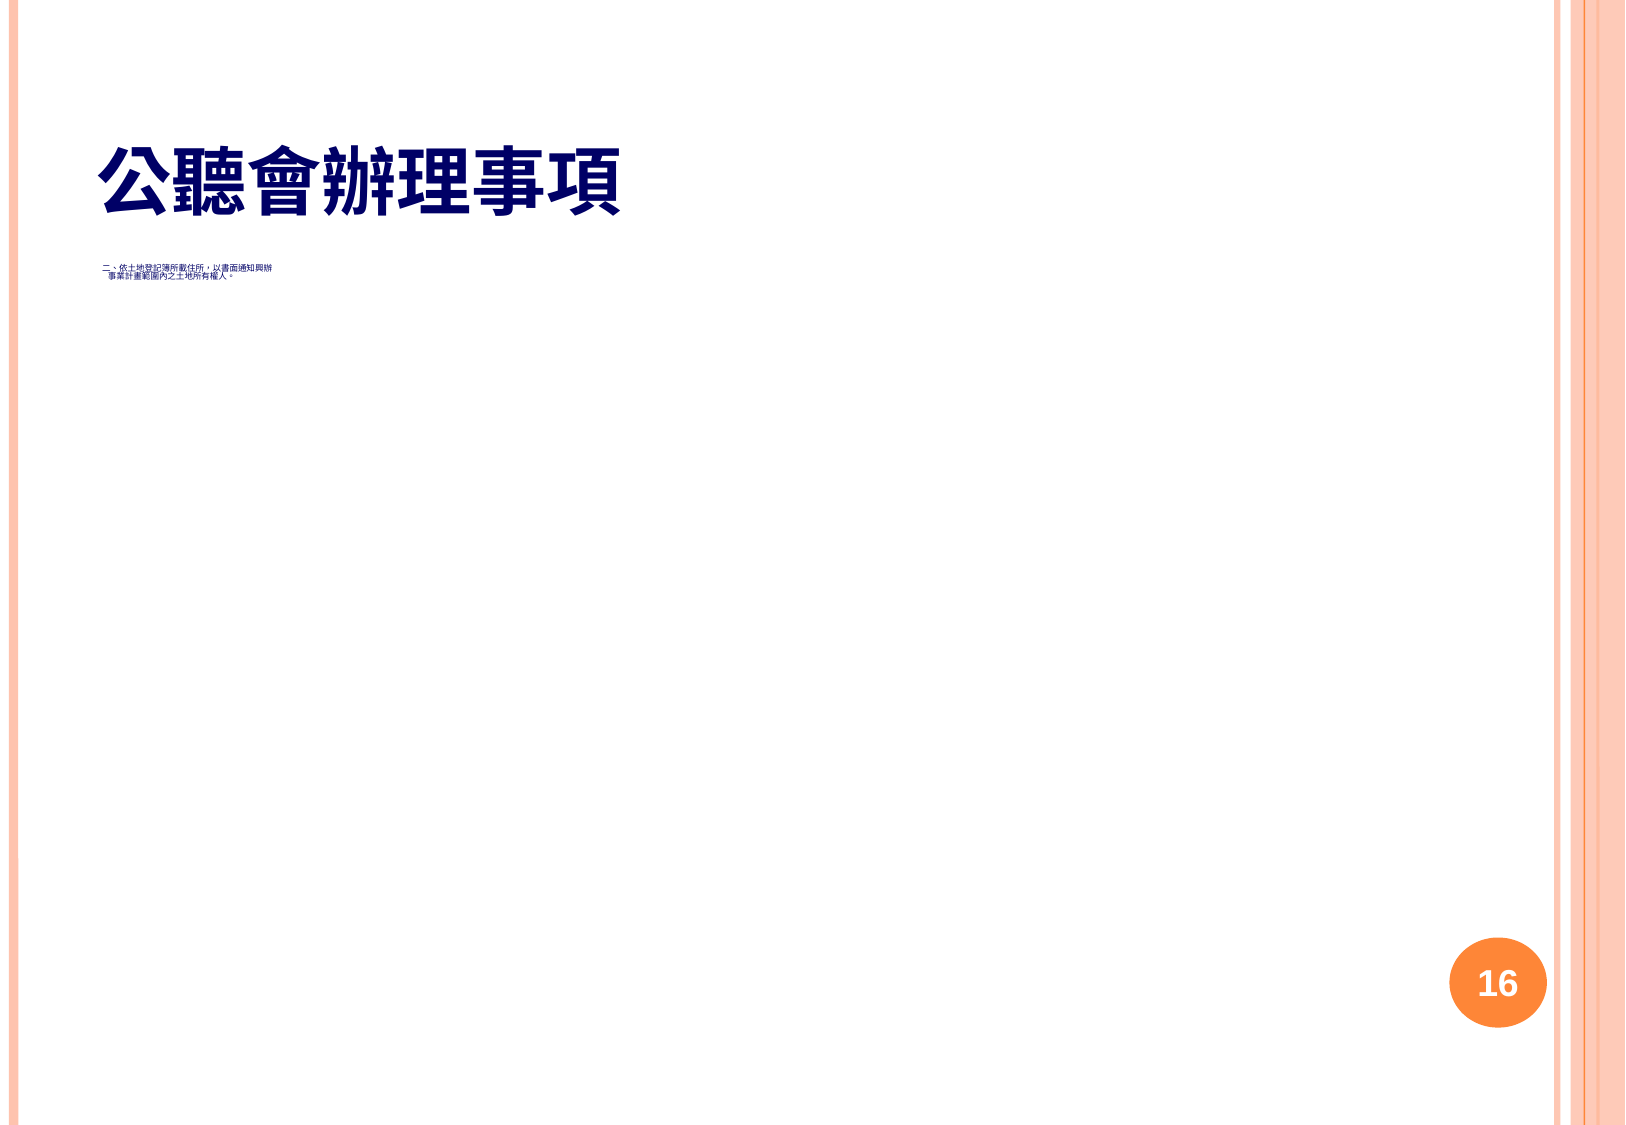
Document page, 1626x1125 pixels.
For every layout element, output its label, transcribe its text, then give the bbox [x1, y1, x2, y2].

list 二、依土地登記簿所載住所，以書面通知興辦事業計畫範圍內之土地所有權人。 [81, 262, 1409, 1062]
title 公聽會辦理事項 [81, 45, 1409, 233]
